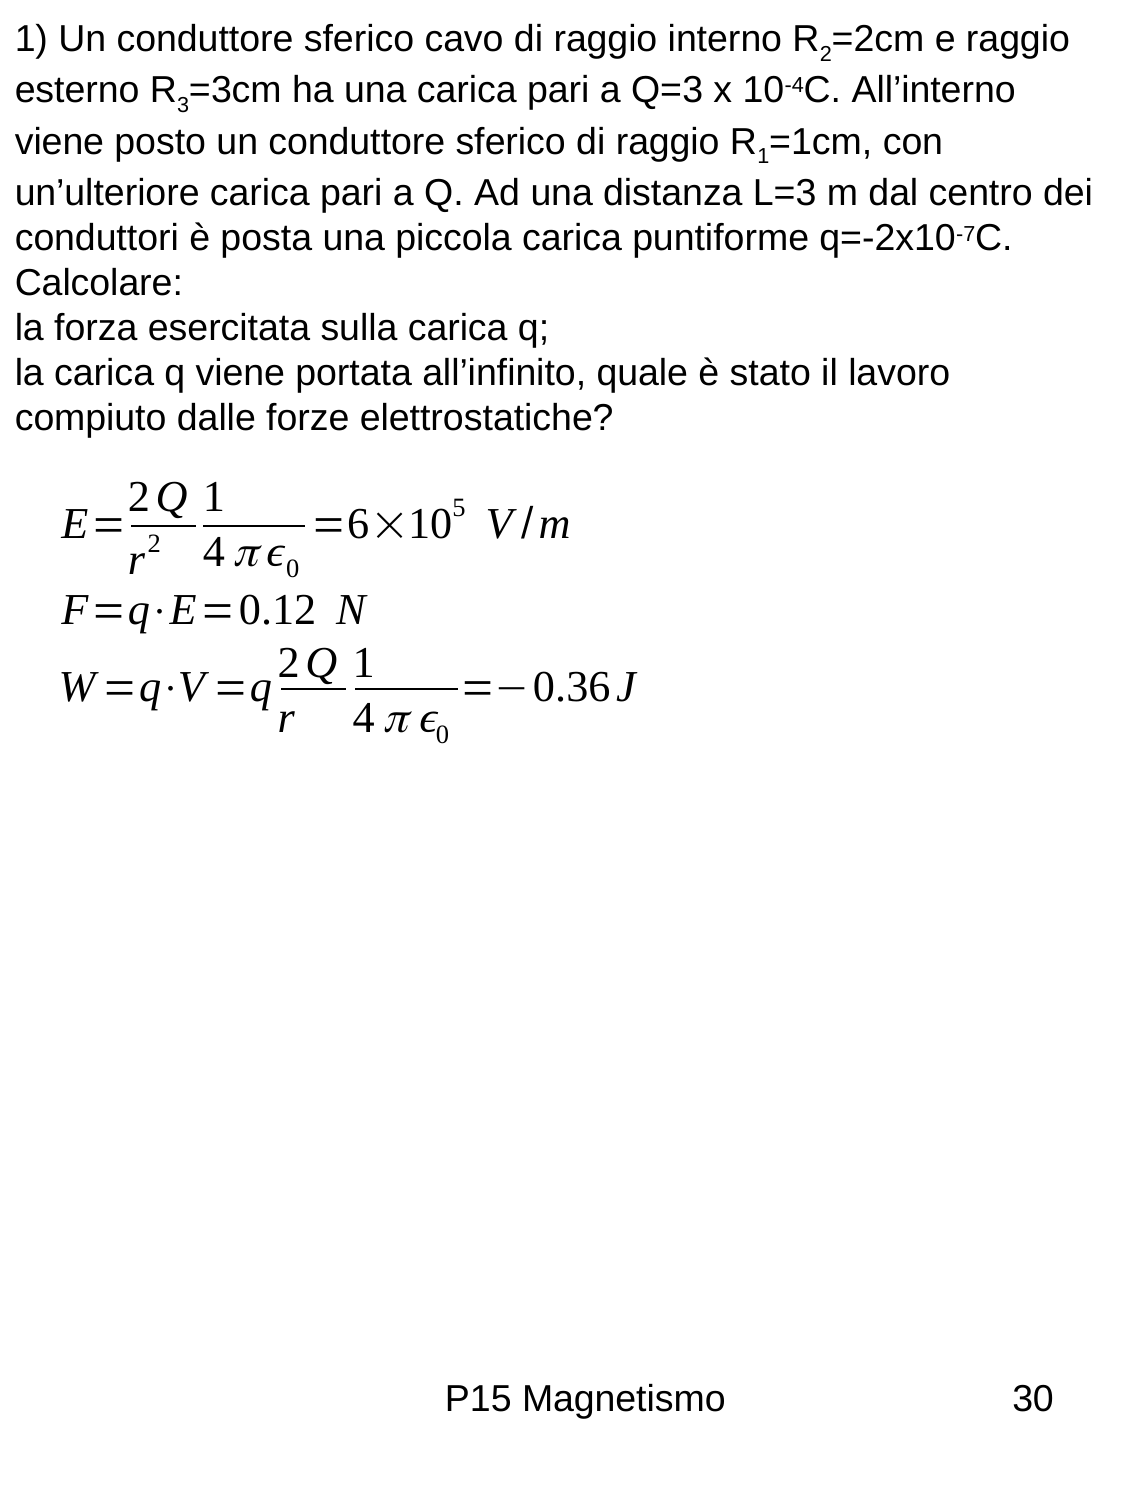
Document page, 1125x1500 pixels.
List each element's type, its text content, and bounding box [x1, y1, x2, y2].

chart [47, 472, 652, 749]
text_box 1) Un conduttore sferico cavo di raggio interno R2=2cm e raggio esterno R3=3cm ha una carica pari a Q=3 x 10-4C. All’interno viene posto un conduttore sferico di raggio R1=1cm, con un’ulteriore carica pari a Q. Ad una distanza L=3 m dal centro dei conduttori è posta una piccola carica puntiforme q=-2x10-7C. Calcolare: la forza esercitata sulla carica q; la carica q viene portata all’infinito, quale è stato il lavoro compiuto dalle forze elettrostatiche? [0, 6, 1125, 579]
